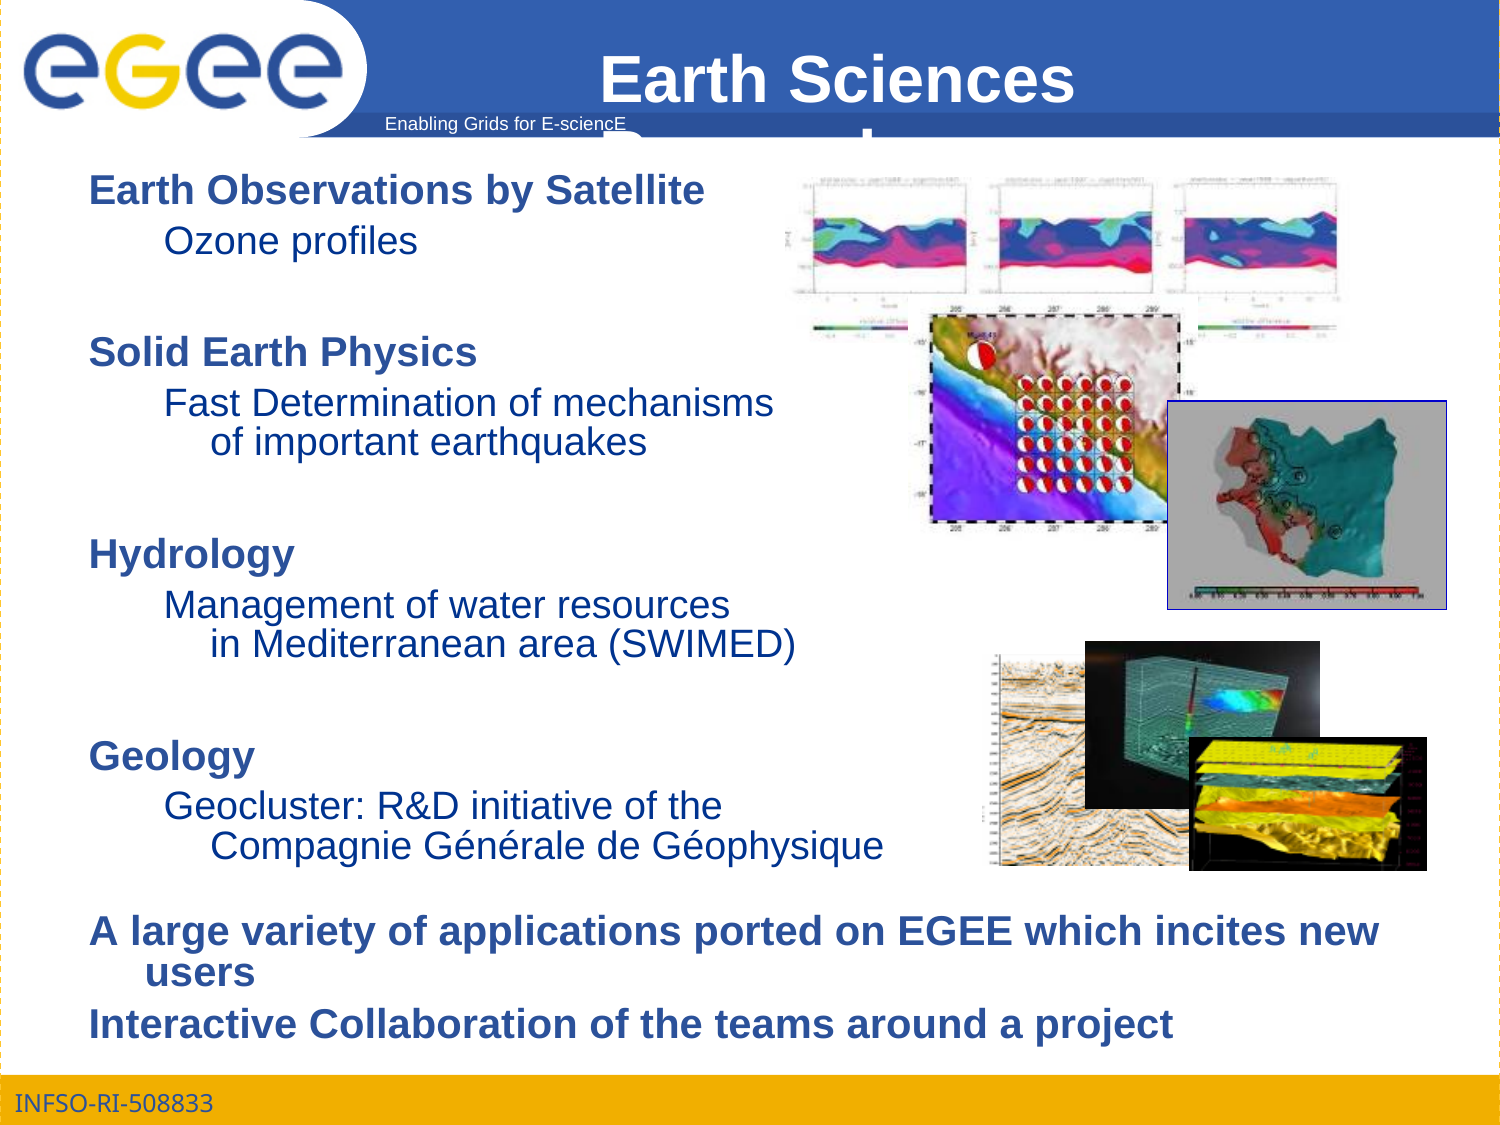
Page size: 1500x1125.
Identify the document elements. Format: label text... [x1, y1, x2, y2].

picture [1168, 401, 1446, 609]
picture [982, 641, 1427, 871]
picture [785, 177, 1359, 541]
list Earth Observations by Satellite Ozone profiles Solid Earth Physics Fast Determination of mechanisms of important earthquakes Hydrology Management of water resources in Mediterranean area (SWIMED) Geology Geocluster: R&D initiative of the Compagnie Générale de Géophysique A large variety of applications ported on EGEE which incites new users Interactive Collaboration of the teams around a project [0, 0, 1500, 1125]
